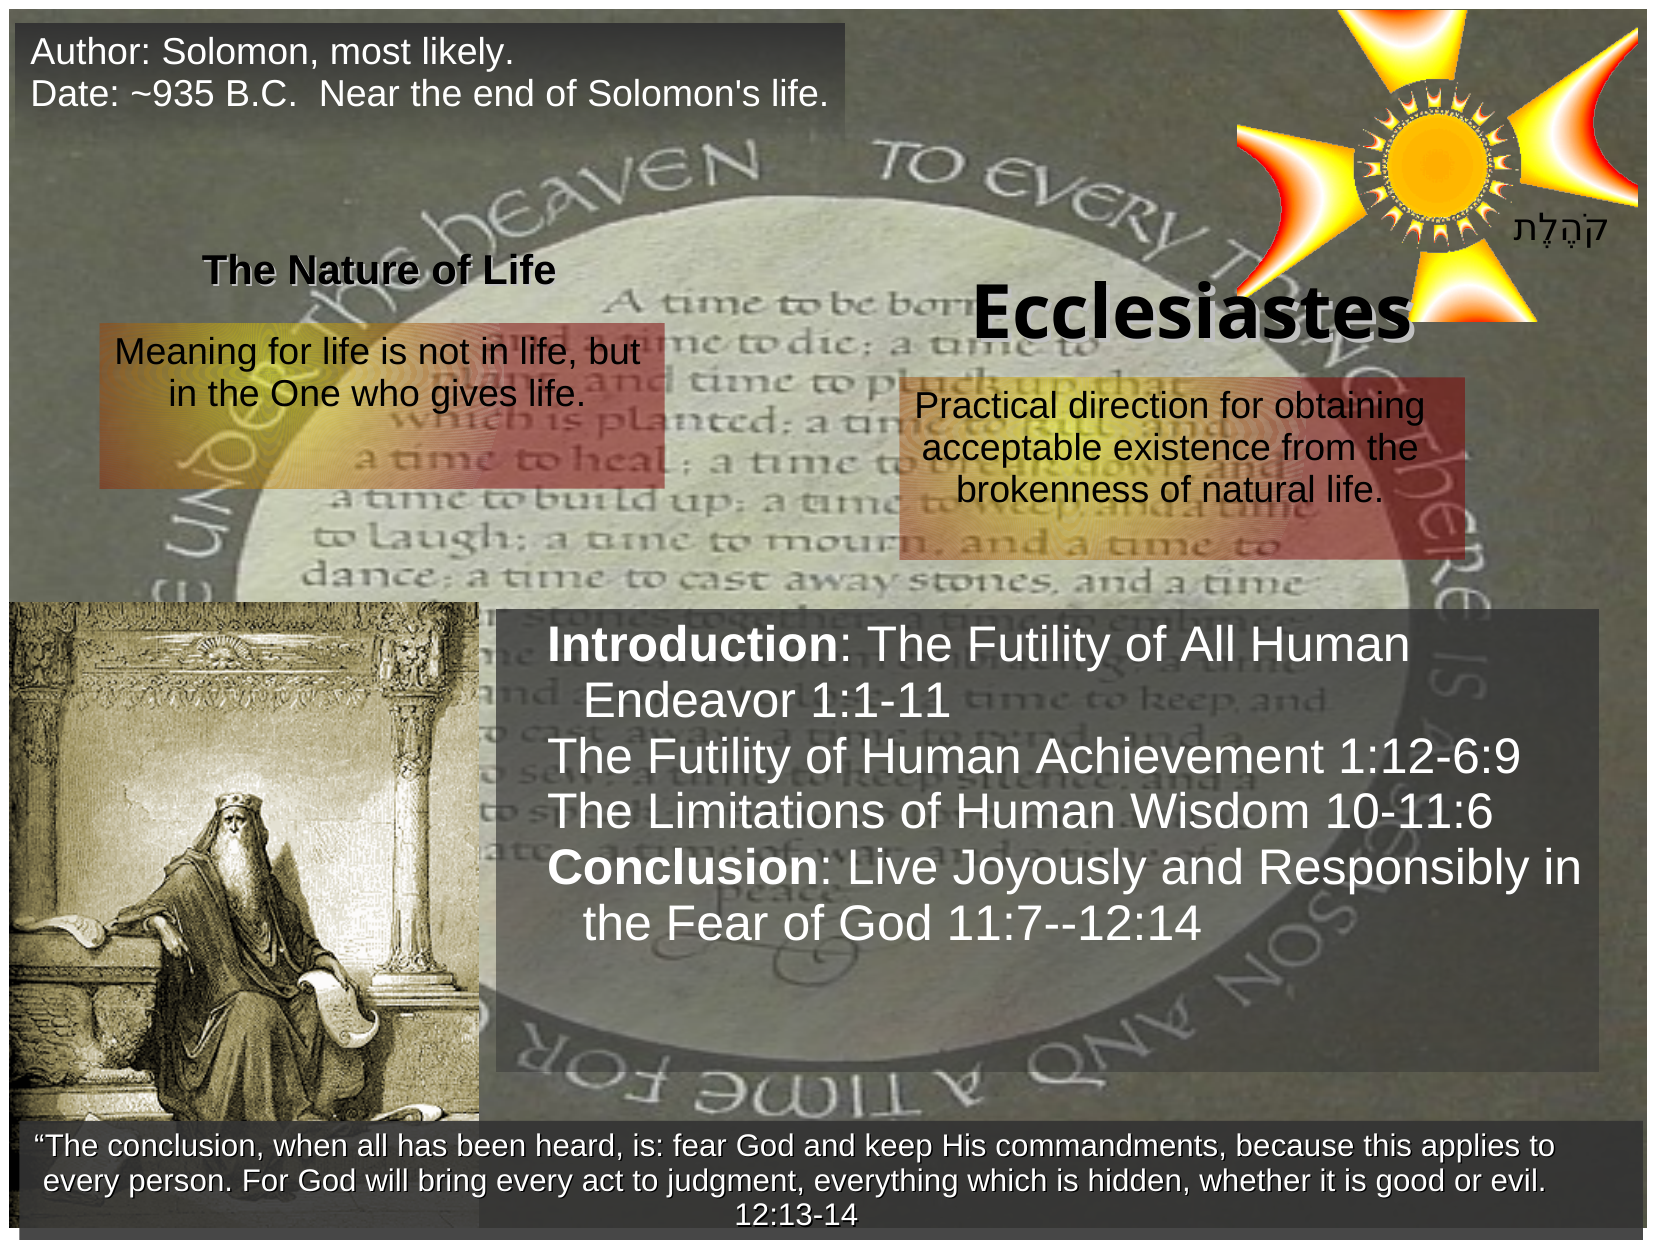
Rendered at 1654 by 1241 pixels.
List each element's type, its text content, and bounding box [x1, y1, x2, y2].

text_box “The conclusion, when all has been heard, is: fear God and keep His commandments, because this applies to every person. For God will bring every act to judgment, everything which is hidden, whether it is good or evil. 12:13-14 [19, 1120, 1643, 1229]
text_box Meaning for life is not in life, but in the One who gives life. [99, 323, 665, 489]
text_box Introduction: The Futility of All Human Endeavor 1:1-11 The Futility of Human Achievement 1:12-6:9 The Limitations of Human Wisdom 10-11:6 Conclusion: Live Joyously and Responsibly in the Fear of God 11:7--12:14 [496, 609, 1599, 1072]
text_box Practical direction for obtaining acceptable existence from the brokenness of natural life. [899, 377, 1465, 560]
text_box קֹהֶלֶת [1498, 198, 1626, 257]
picture [9, 9, 1647, 1228]
text_box The Nature of Life [187, 239, 572, 318]
text_box Author: Solomon, most likely. Date: ~935 B.C. Near the end of Solomon's life. [15, 23, 845, 150]
